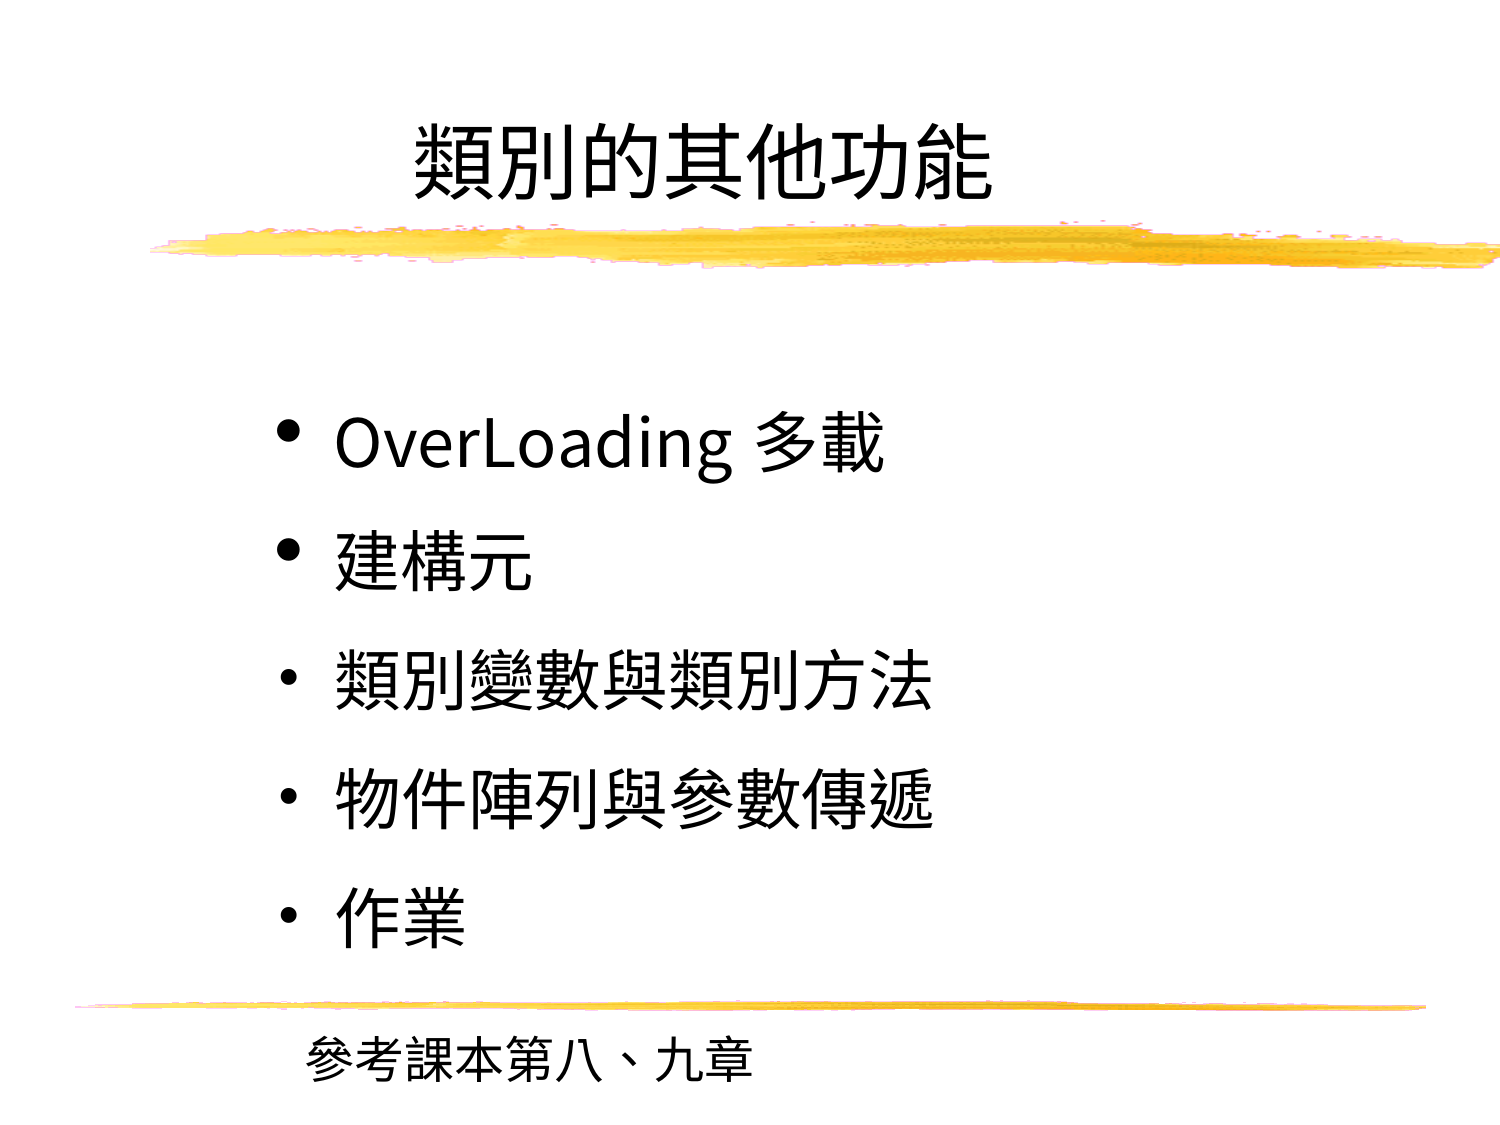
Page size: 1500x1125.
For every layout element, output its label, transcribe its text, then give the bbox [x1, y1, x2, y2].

list OverLoading多載 建構元 類別變數與類別方法 物件陣列與參數傳遞 作業 [262, 375, 1313, 938]
picture [75, 999, 1426, 1013]
text_box 參考課本第八、九章 [304, 1014, 755, 1067]
title 類別的其他功能 [66, 37, 1342, 225]
picture [150, 215, 1500, 279]
